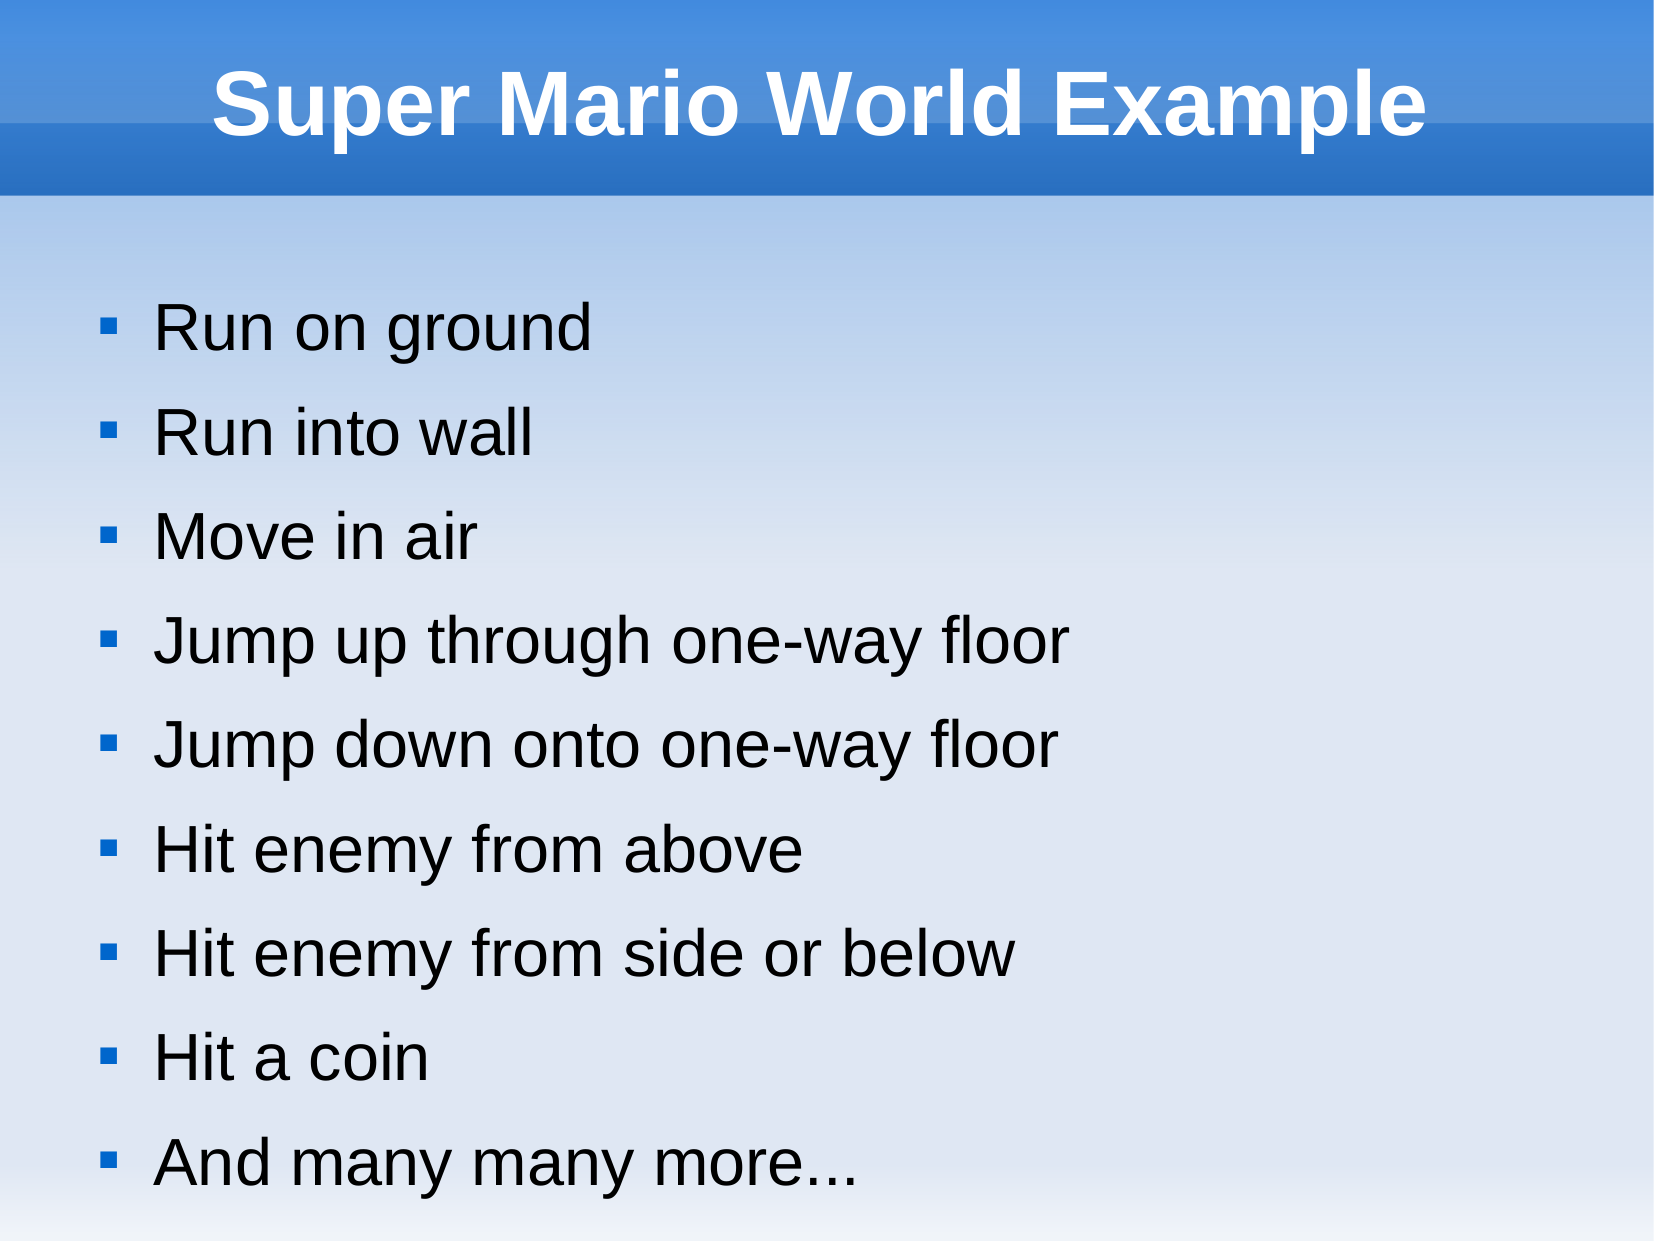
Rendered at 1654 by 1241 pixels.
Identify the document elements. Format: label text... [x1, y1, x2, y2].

picture [0, 0, 1654, 1241]
title Super Mario World Example [76, 0, 1565, 208]
list Run on ground Run into wall Move in air Jump up through one-way floor Jump down onto one-way floor Hit enemy from above Hit enemy from side or below Hit a coin And many many more... [82, 290, 1571, 1200]
